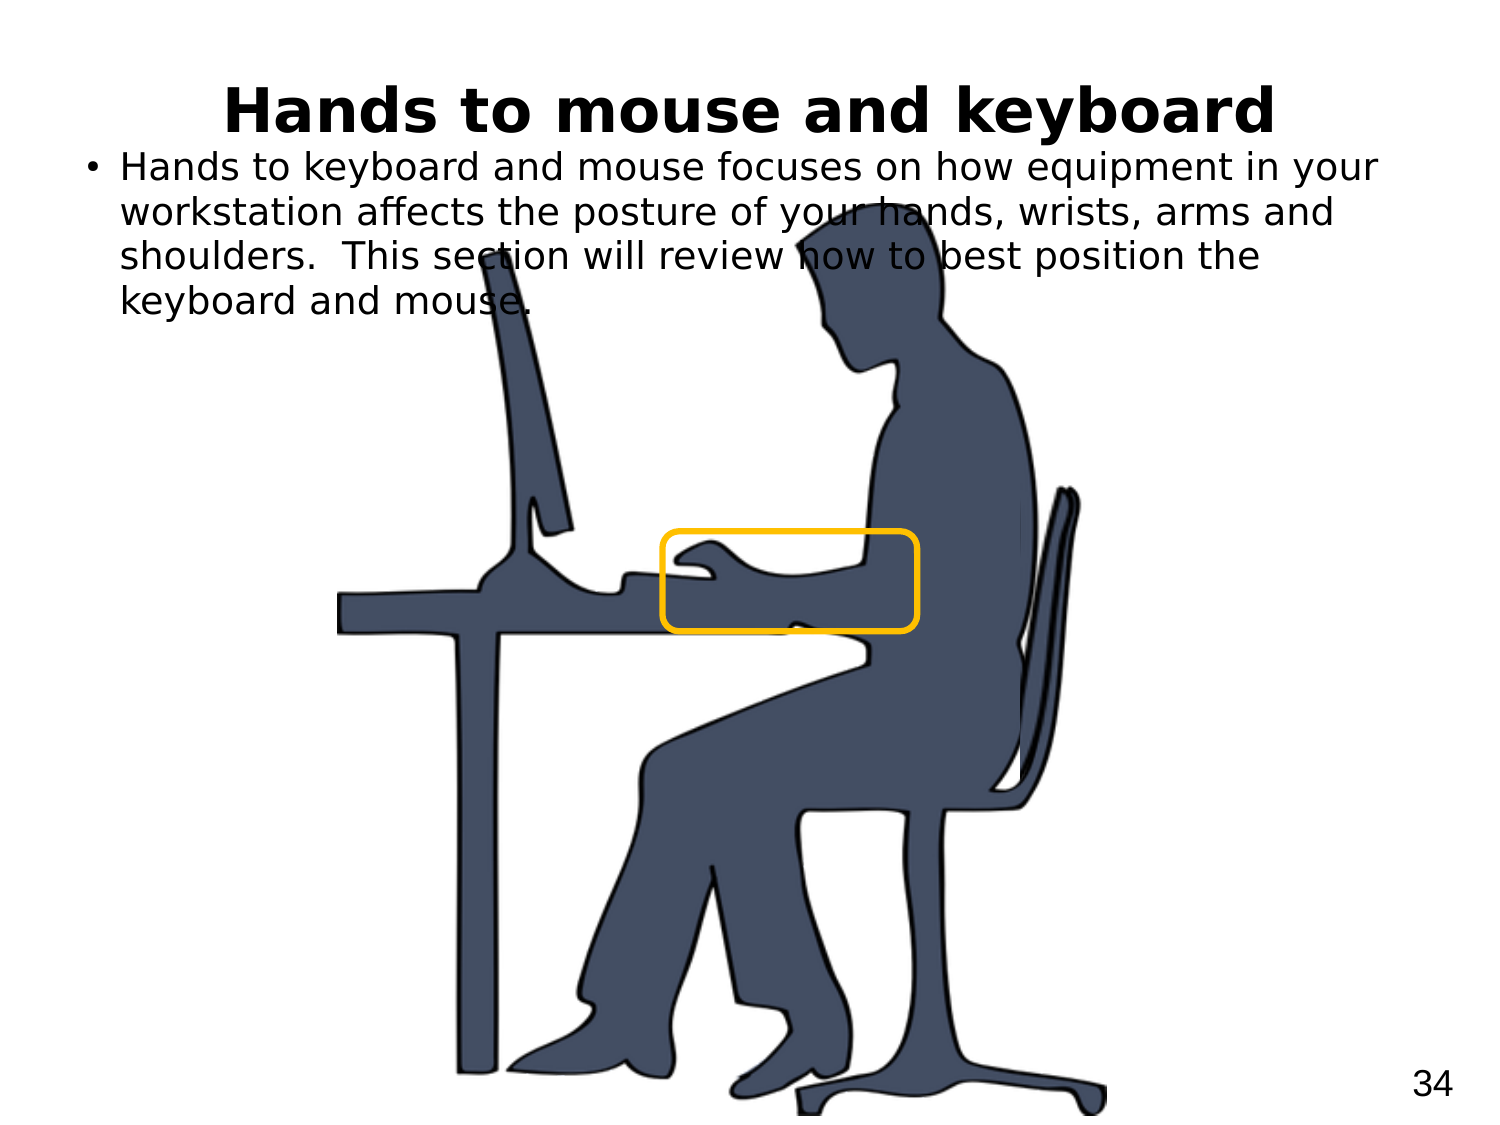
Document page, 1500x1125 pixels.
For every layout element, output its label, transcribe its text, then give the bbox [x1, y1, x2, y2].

list Hands to keyboard and mouse focuses on how equipment in your workstation affects the posture of your hands, wrists, arms and shoulders. This section will review how to best position the keyboard and mouse. [75, 145, 1425, 325]
title Hands to mouse and keyboard [75, 44, 1425, 145]
picture [337, 325, 1107, 1116]
